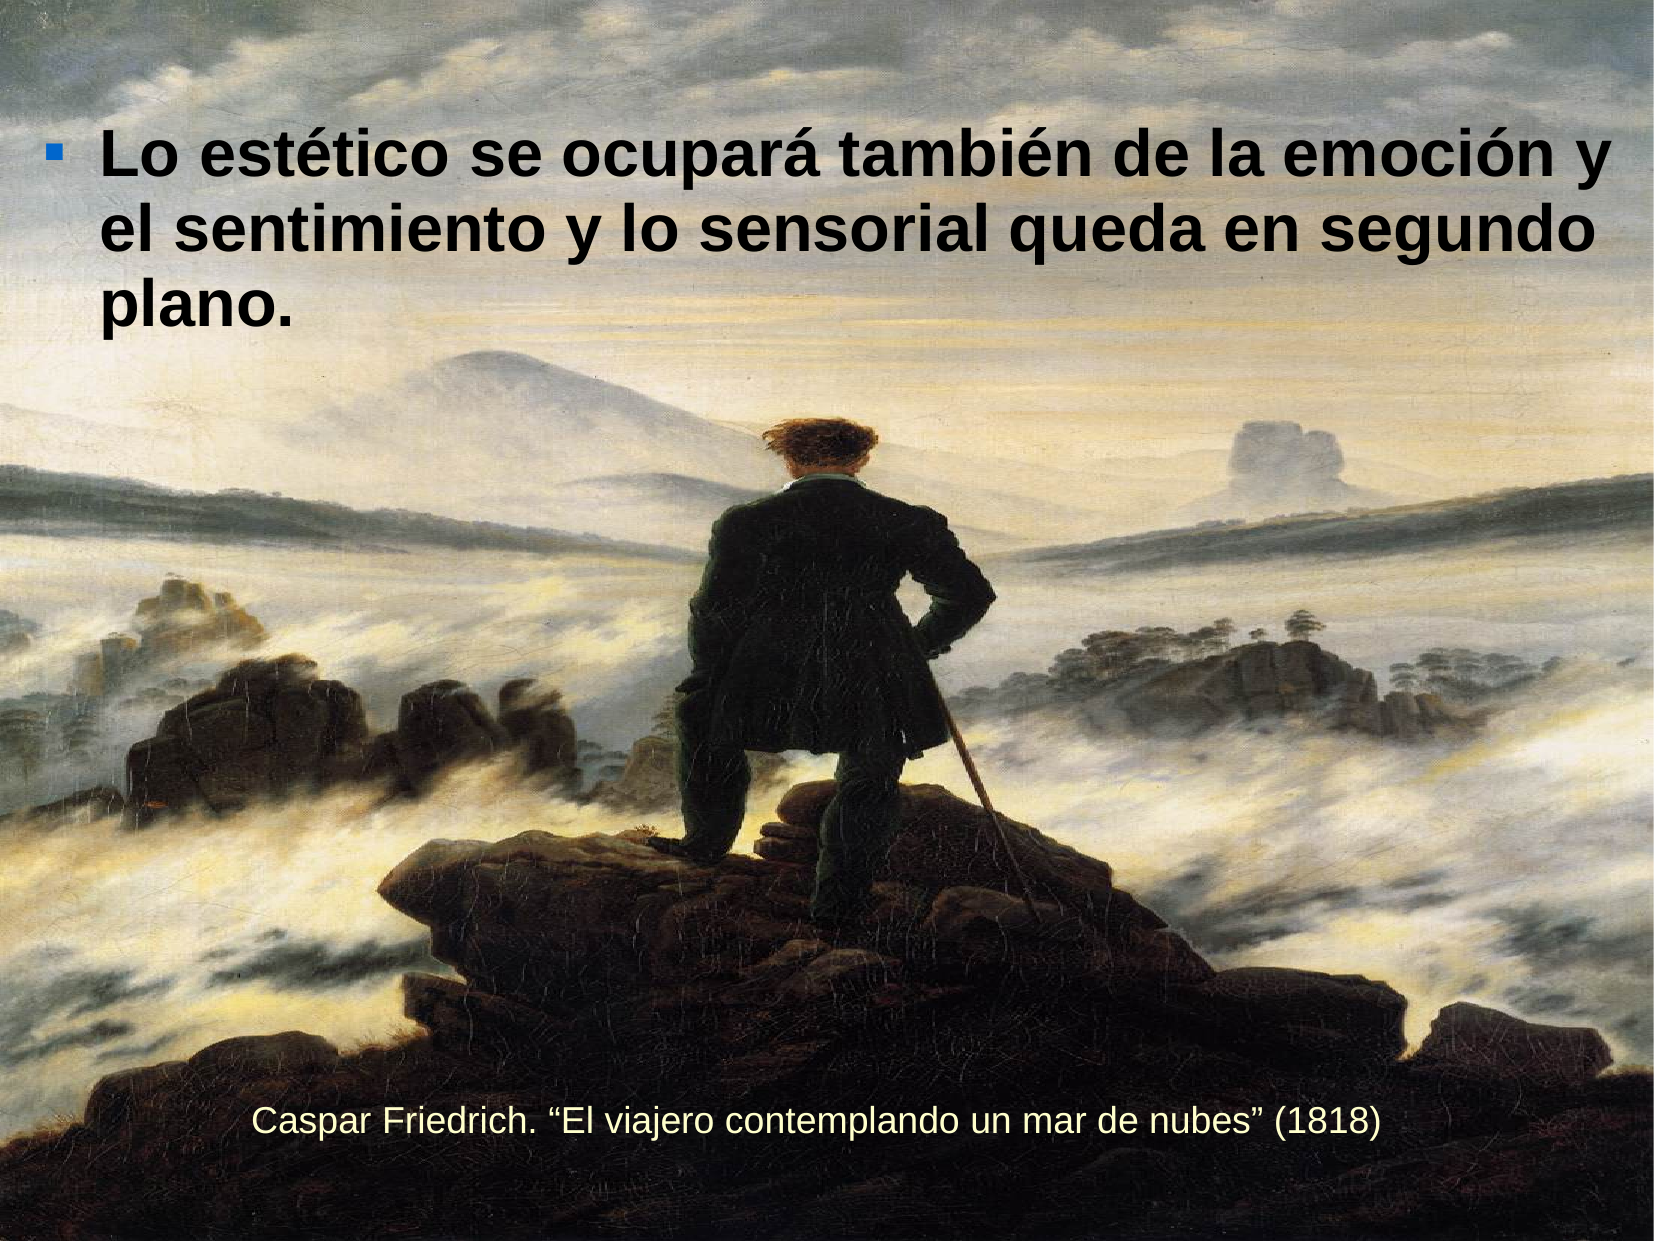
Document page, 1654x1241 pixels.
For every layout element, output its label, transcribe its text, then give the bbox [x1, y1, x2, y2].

text_box Caspar Friedrich. “El viajero contemplando un mar de nubes” (1818) [236, 1092, 1543, 1152]
text_box Lo estético se ocupará también de la emoción y el sentimiento y lo sensorial queda en segundo plano. [28, 116, 1654, 341]
picture [0, 0, 1654, 1241]
